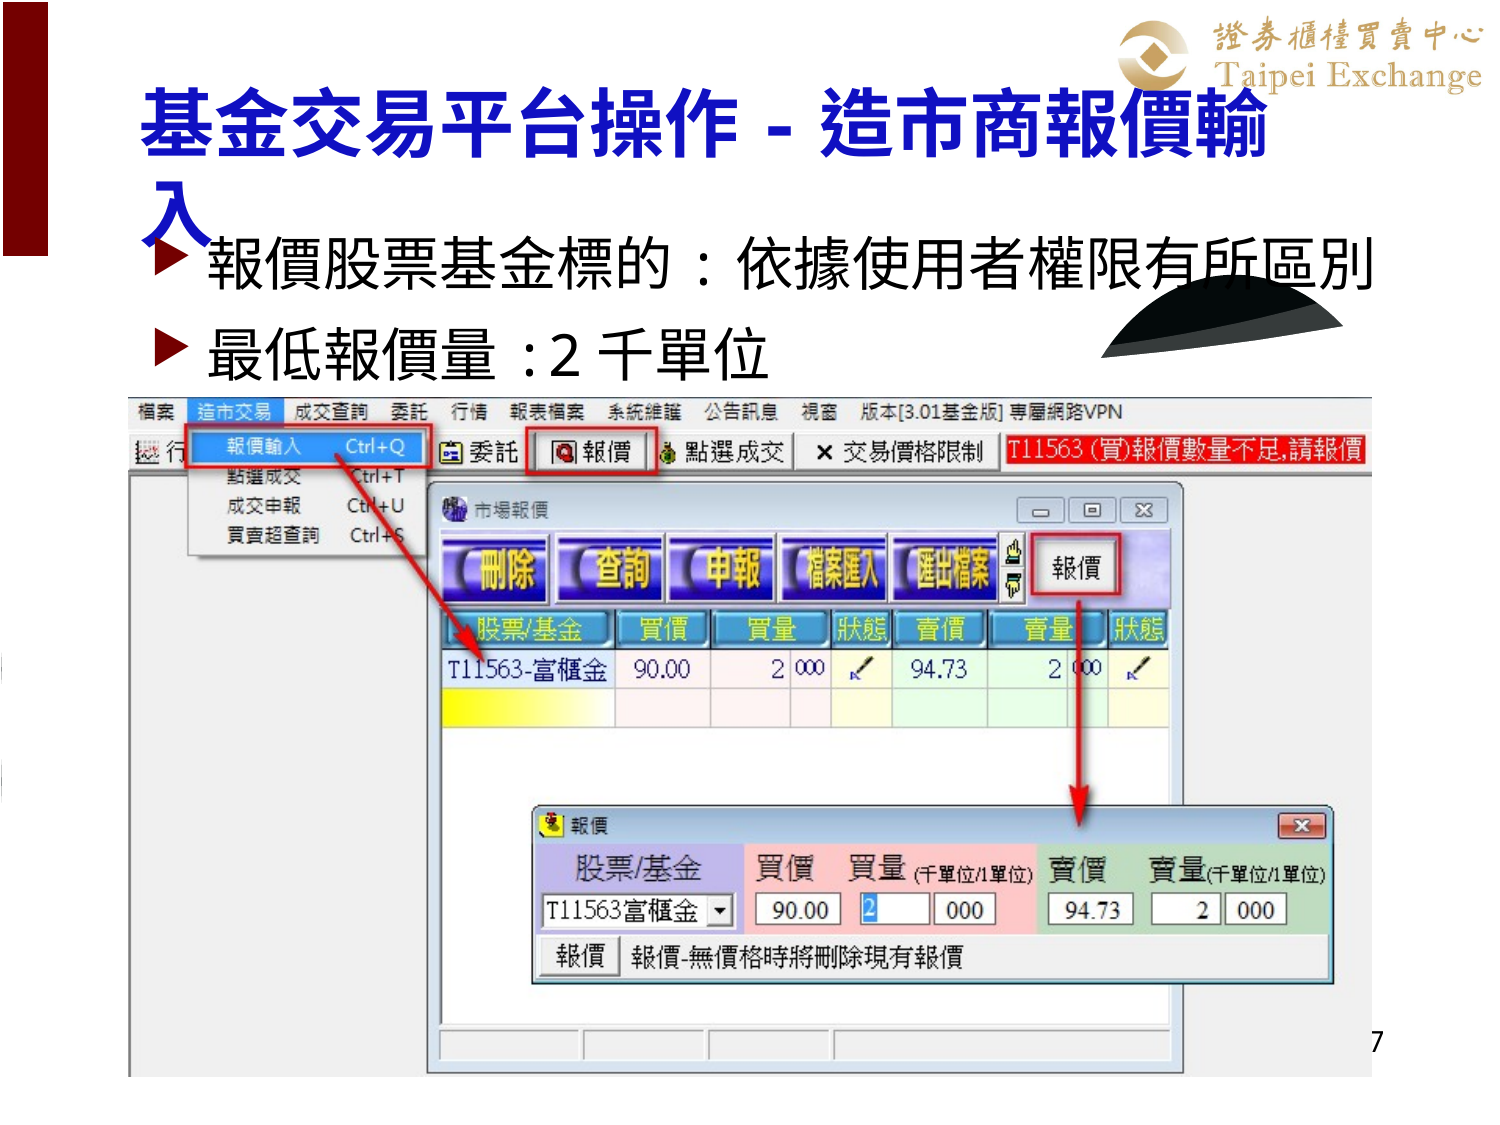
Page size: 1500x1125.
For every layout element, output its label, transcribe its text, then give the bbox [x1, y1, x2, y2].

list 報價股票基金標的:依據使用者權限有所區別 最低報價量:2千單位 [135, 220, 1417, 1015]
text_box [1372, 1015, 1444, 1071]
title 基金交易平台操作-造市商報價輸入 [124, 68, 1341, 185]
picture [128, 397, 1372, 1077]
